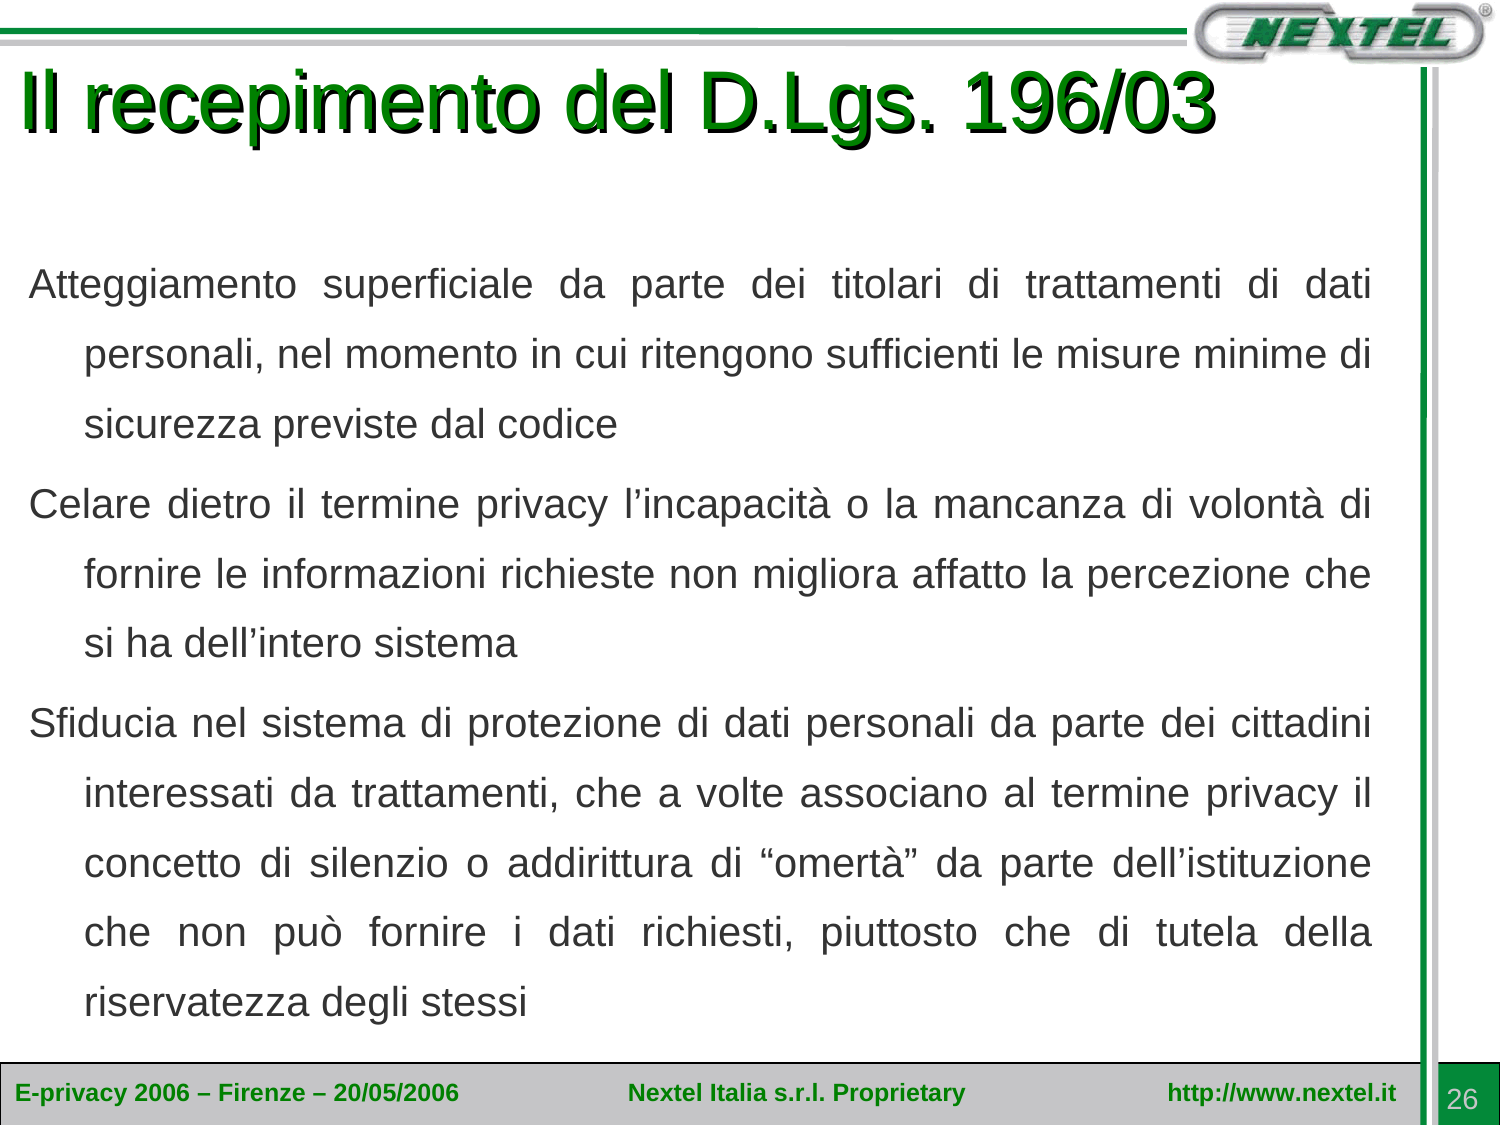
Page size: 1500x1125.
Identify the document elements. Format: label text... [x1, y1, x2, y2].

picture [1187, 0, 1500, 67]
list Atteggiamento superficiale da parte dei titolari di trattamenti di dati personali, nel momento in cui ritengono sufficienti le misure minime di sicurezza previste dal codice Celare dietro il termine privacy l’incapacità o la mancanza di volontà di fornire le informazioni richieste non migliora affatto la percezione che si ha dell’intero sistema Sfiducia nel sistema di protezione di dati personali da parte dei cittadini interessati da trattamenti, che a volte associano al termine privacy il concetto di silenzio o addirittura di “omertà” da parte dell’istituzione che non può fornire i dati richiesti, piuttosto che di tutela della riservatezza degli stessi [13, 230, 1388, 1015]
title Il recepimento del D.Lgs. 196/03 [2, 25, 1241, 176]
